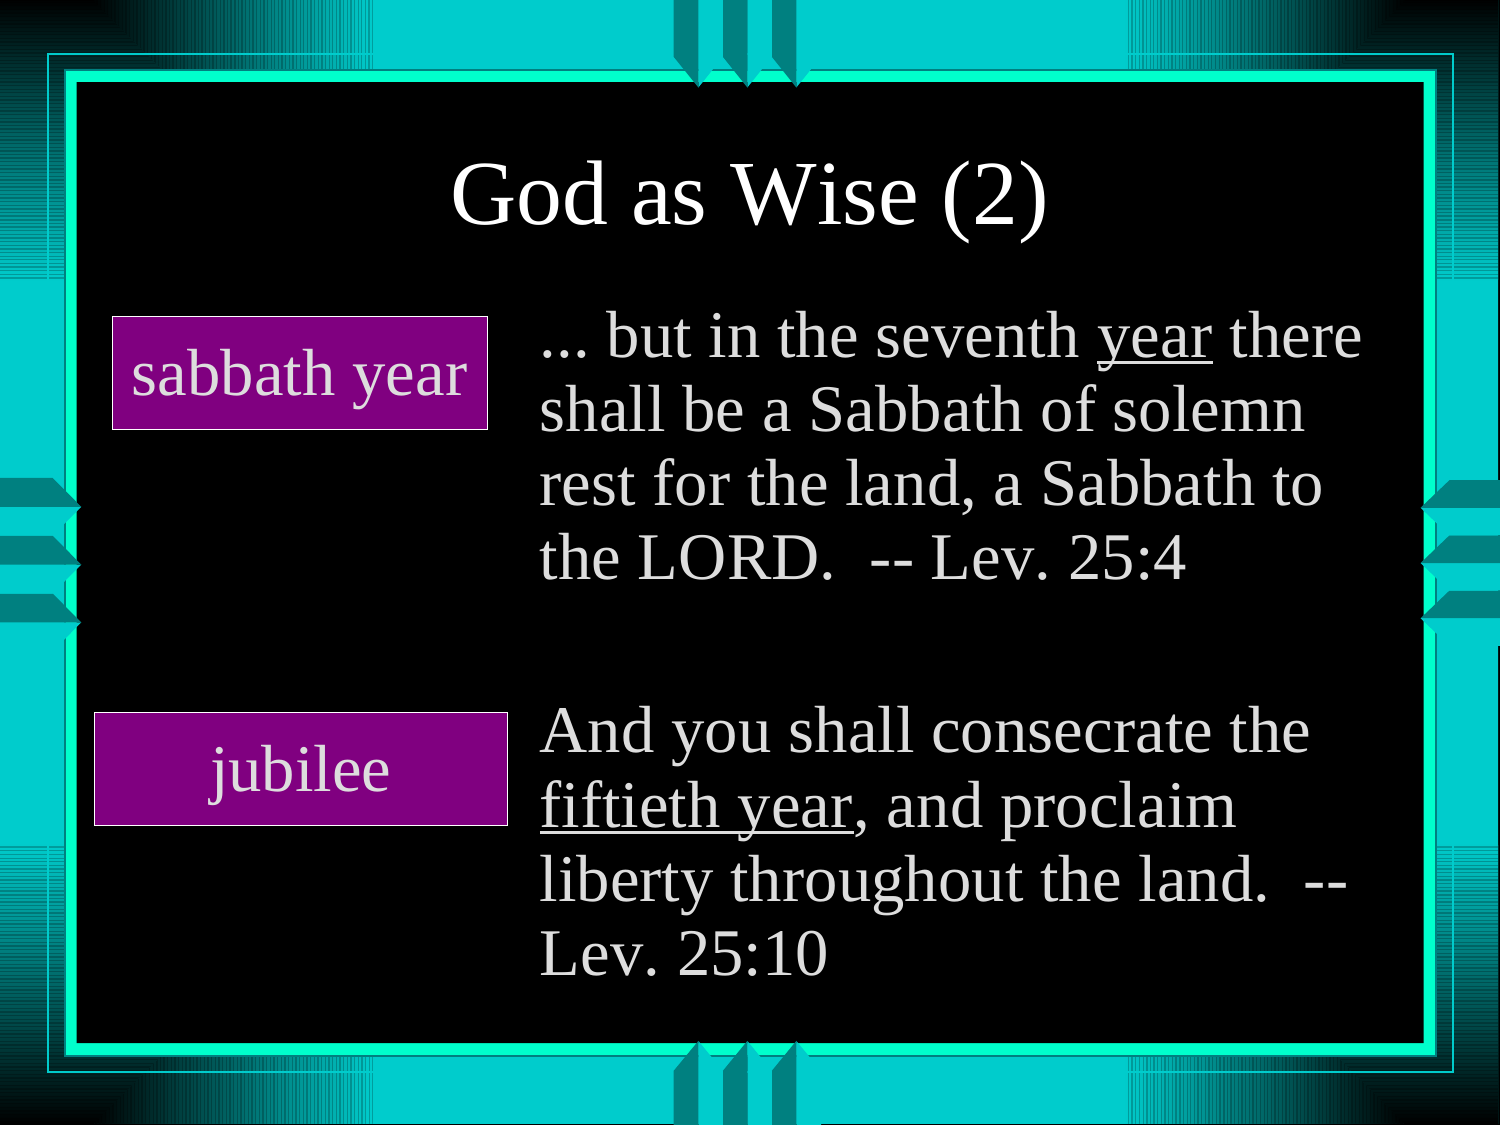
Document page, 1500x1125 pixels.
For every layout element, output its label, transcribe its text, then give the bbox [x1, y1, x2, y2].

title God as Wise (2) [112, 99, 1388, 288]
text_box ... but in the seventh year there shall be a Sabbath of solemn rest for the land, a Sabbath to the LORD. -- Lev. 25:4 [525, 290, 1426, 602]
text_box And you shall consecrate the fiftieth year, and proclaim liberty throughout the land. -- Lev. 25:10 [525, 686, 1426, 998]
text_box jubilee [94, 712, 508, 826]
text_box sabbath year [112, 316, 488, 430]
